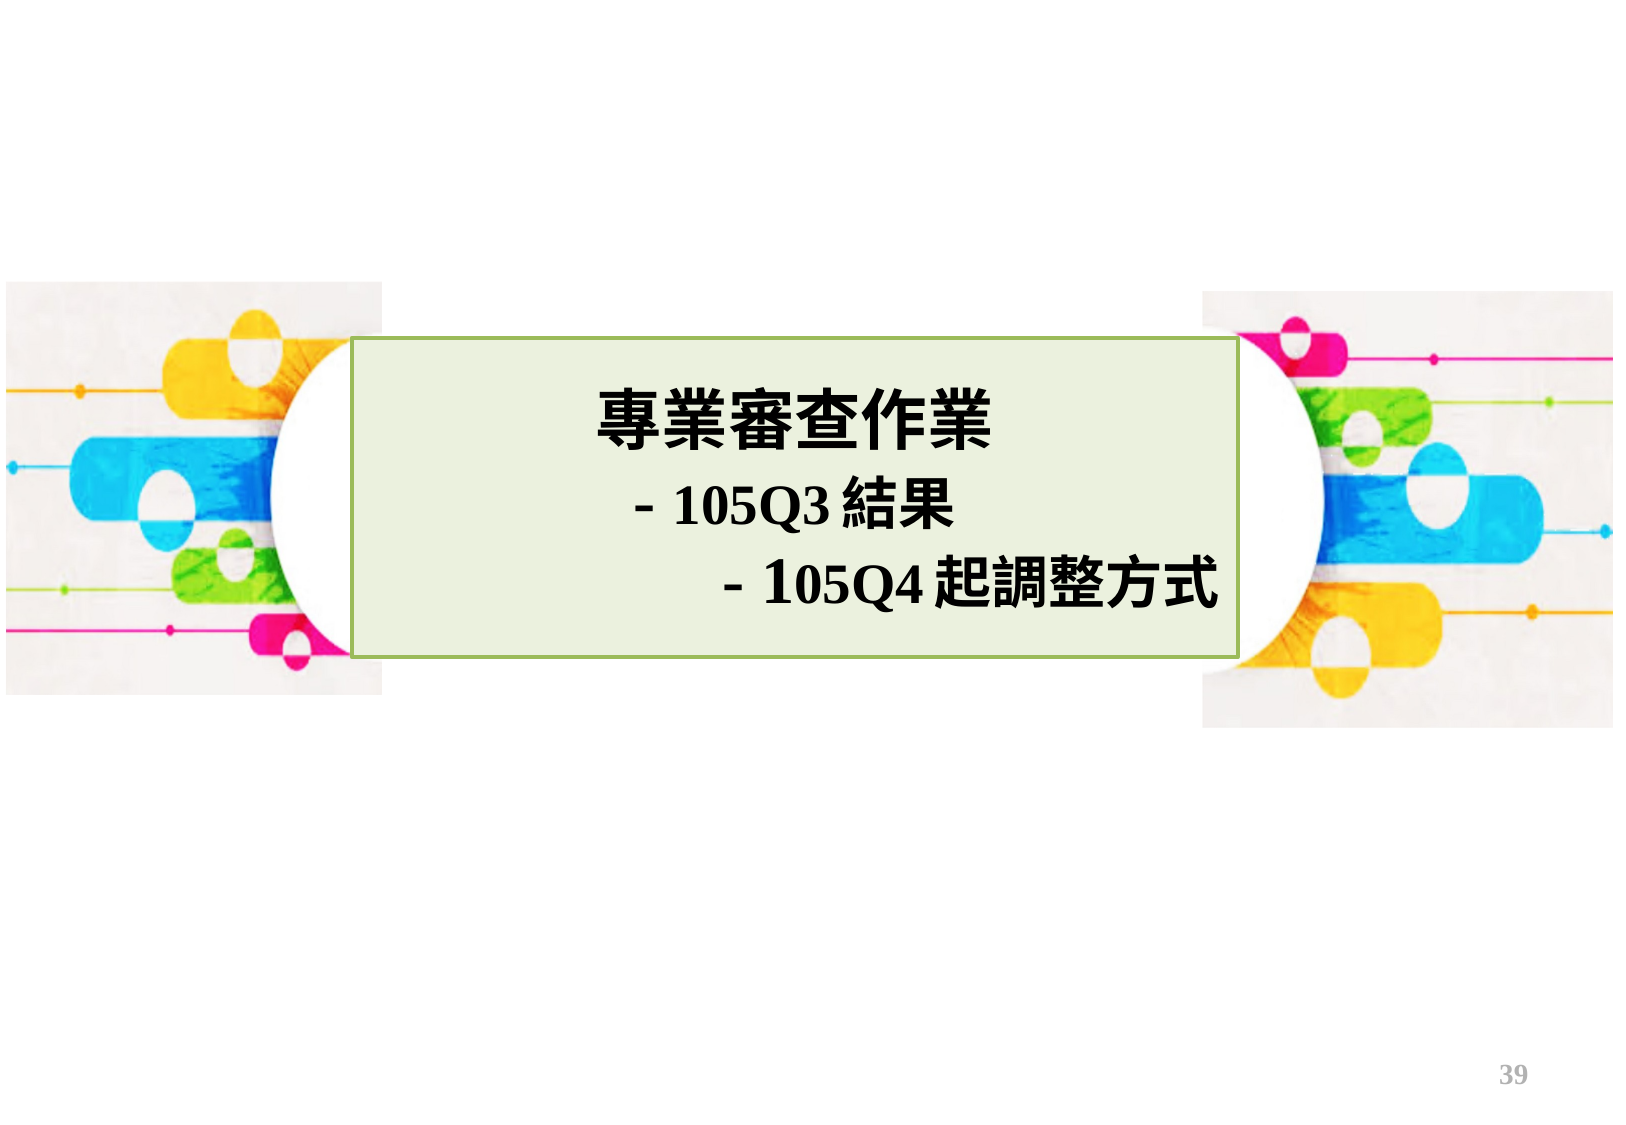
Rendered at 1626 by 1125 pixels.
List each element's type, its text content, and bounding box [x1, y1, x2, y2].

title 專業審查作業 - 105Q3結果 - 105Q4起調整方式 [351, 338, 1238, 657]
picture [1203, 292, 1613, 727]
slide_number <編號> [1164, 1042, 1544, 1103]
picture [7, 283, 382, 694]
